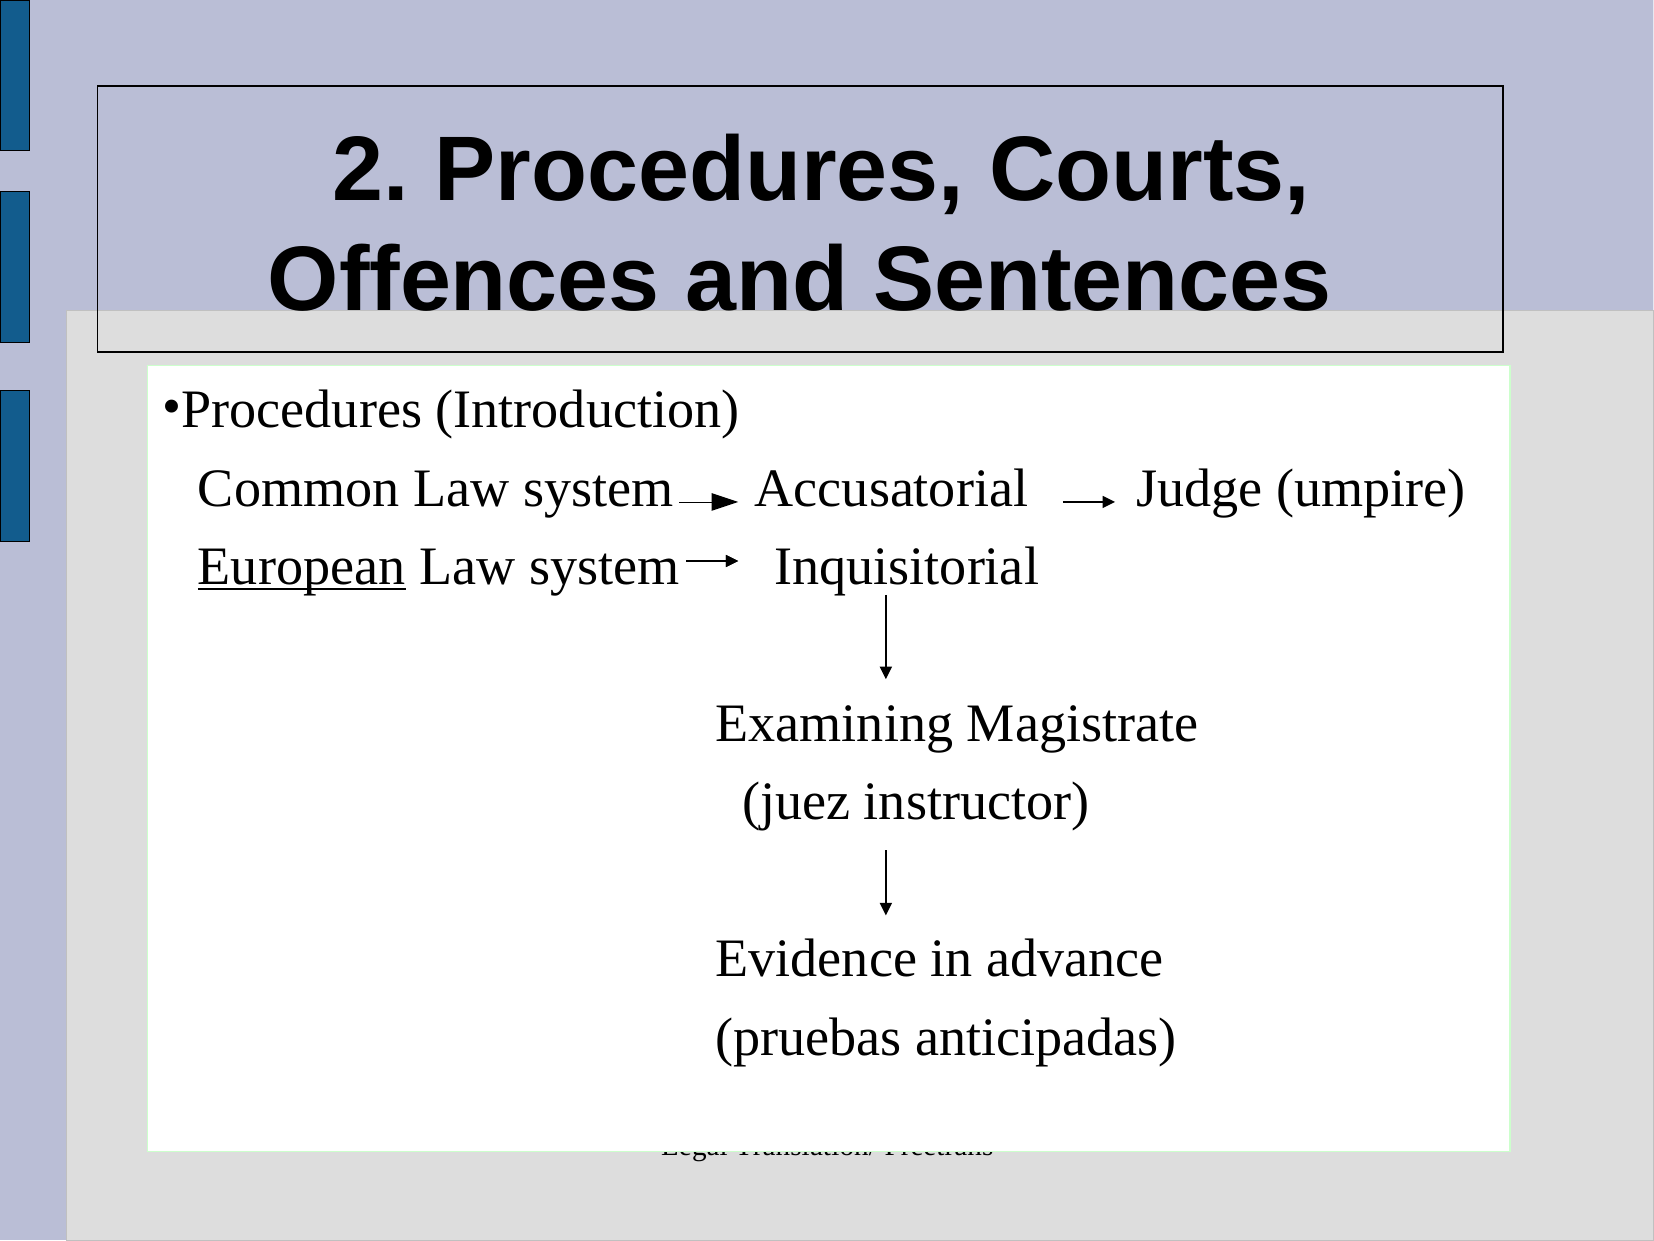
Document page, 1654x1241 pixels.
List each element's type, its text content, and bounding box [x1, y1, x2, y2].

subtitle Procedures (Introduction) Common Law system Accusatorial Judge (umpire) European Law system Inquisitorial Examining Magistrate (juez instructor) Evidence in advance (pruebas anticipadas) [147, 365, 1510, 1152]
title 2. Procedures, Courts, Offences and Sentences [97, 85, 1504, 352]
